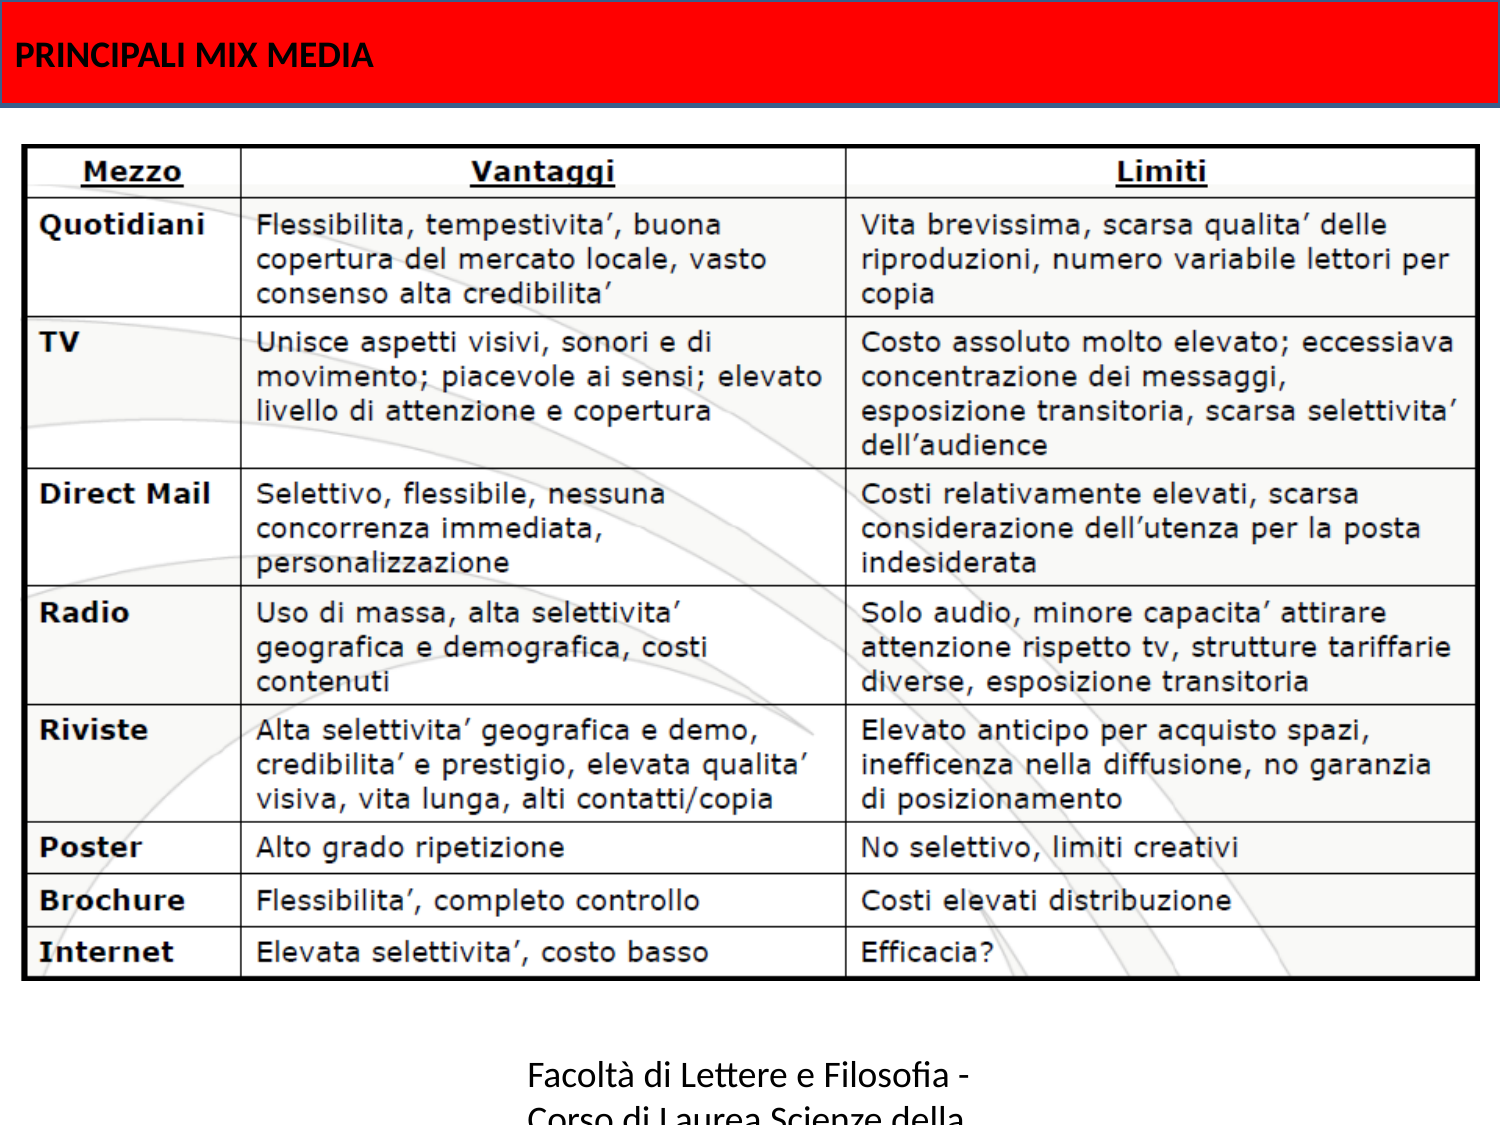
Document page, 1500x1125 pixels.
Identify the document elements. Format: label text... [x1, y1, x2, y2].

picture [20, 144, 1480, 981]
text_box PRINCIPALI MIX MEDIA [0, 0, 1500, 106]
footer Facoltà di Lettere e Filosofia - Corso di Laurea Scienze della Comunicazione – Economia e Gestione dell’impresa Gianluca Gariuolo [512, 1042, 988, 1103]
